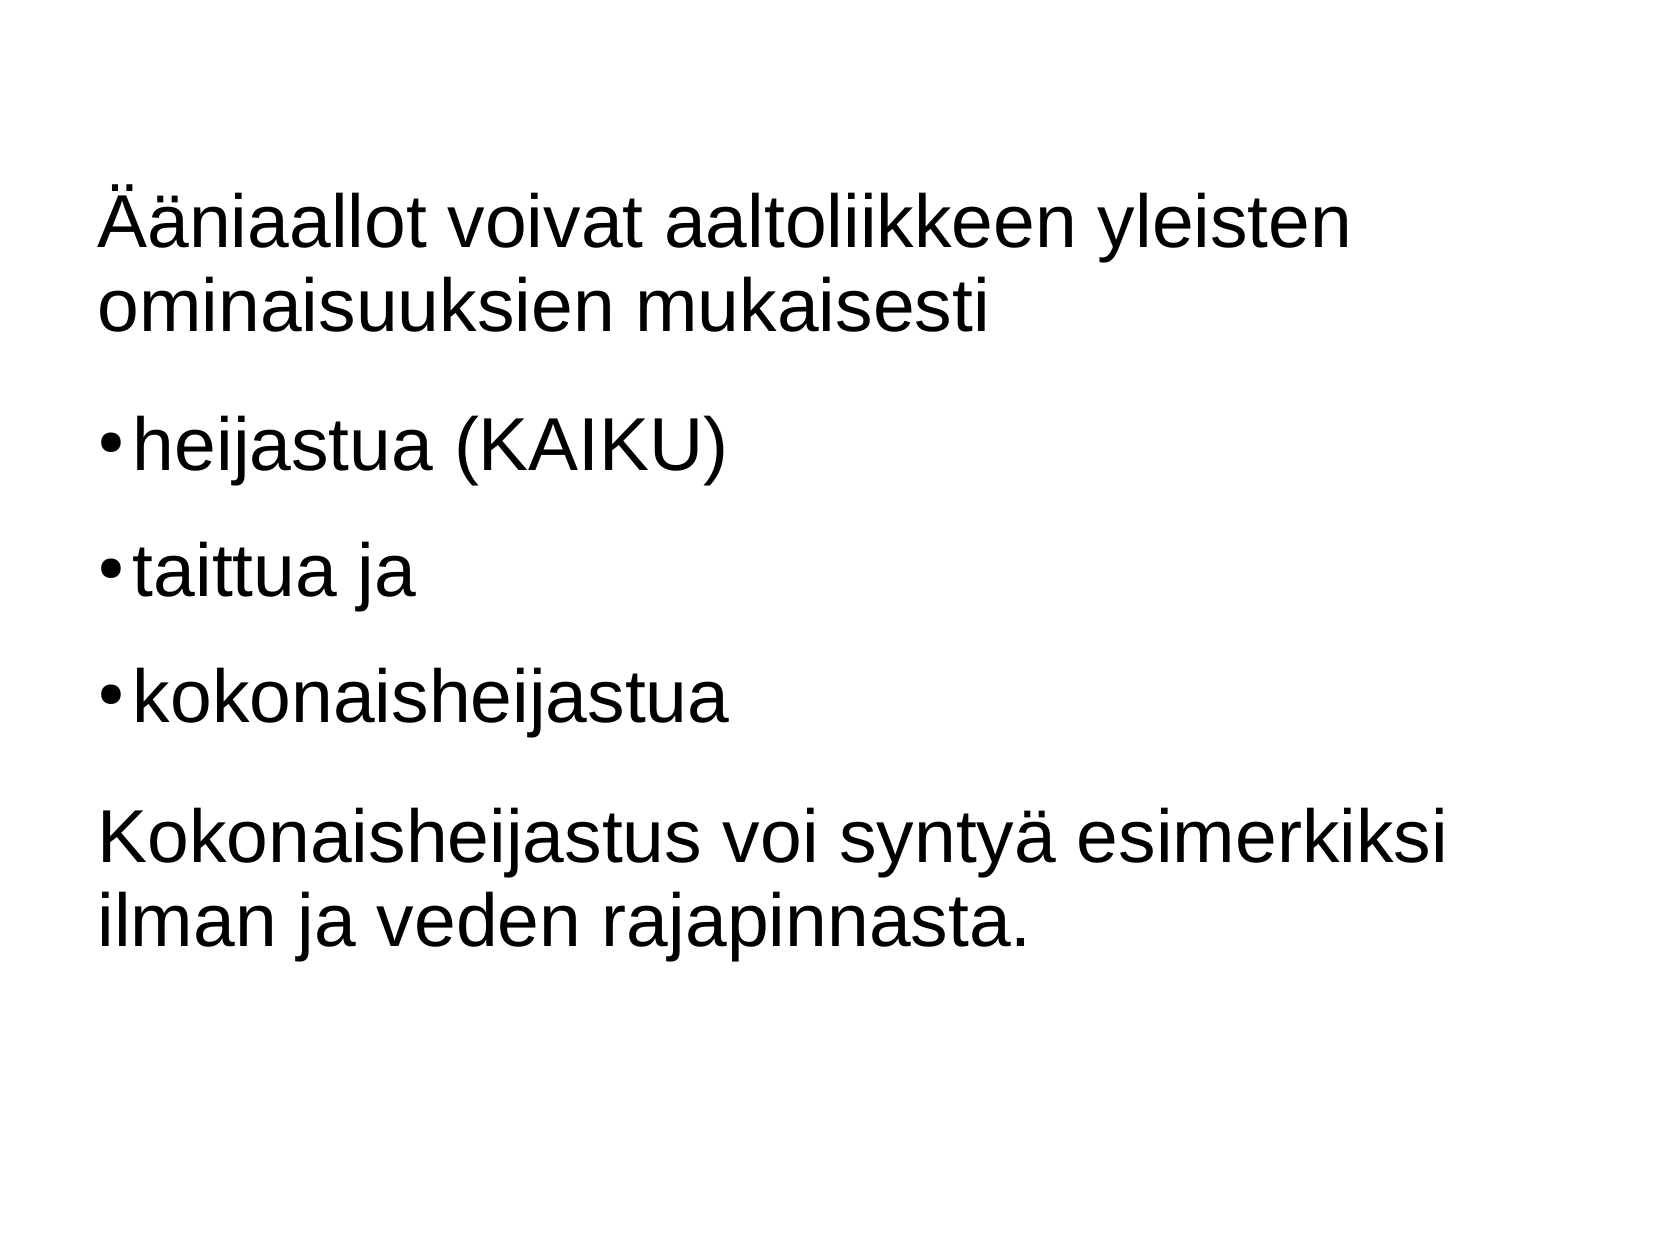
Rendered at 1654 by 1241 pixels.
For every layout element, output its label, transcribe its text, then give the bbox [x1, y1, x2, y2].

text_box Ääniaallot voivat aaltoliikkeen yleisten ominaisuuksien mukaisesti heijastua (KAIKU) taittua ja kokonaisheijastua Kokonaisheijastus voi syntyä esimerkiksi ilman ja veden rajapinnasta. [82, 171, 1536, 1111]
